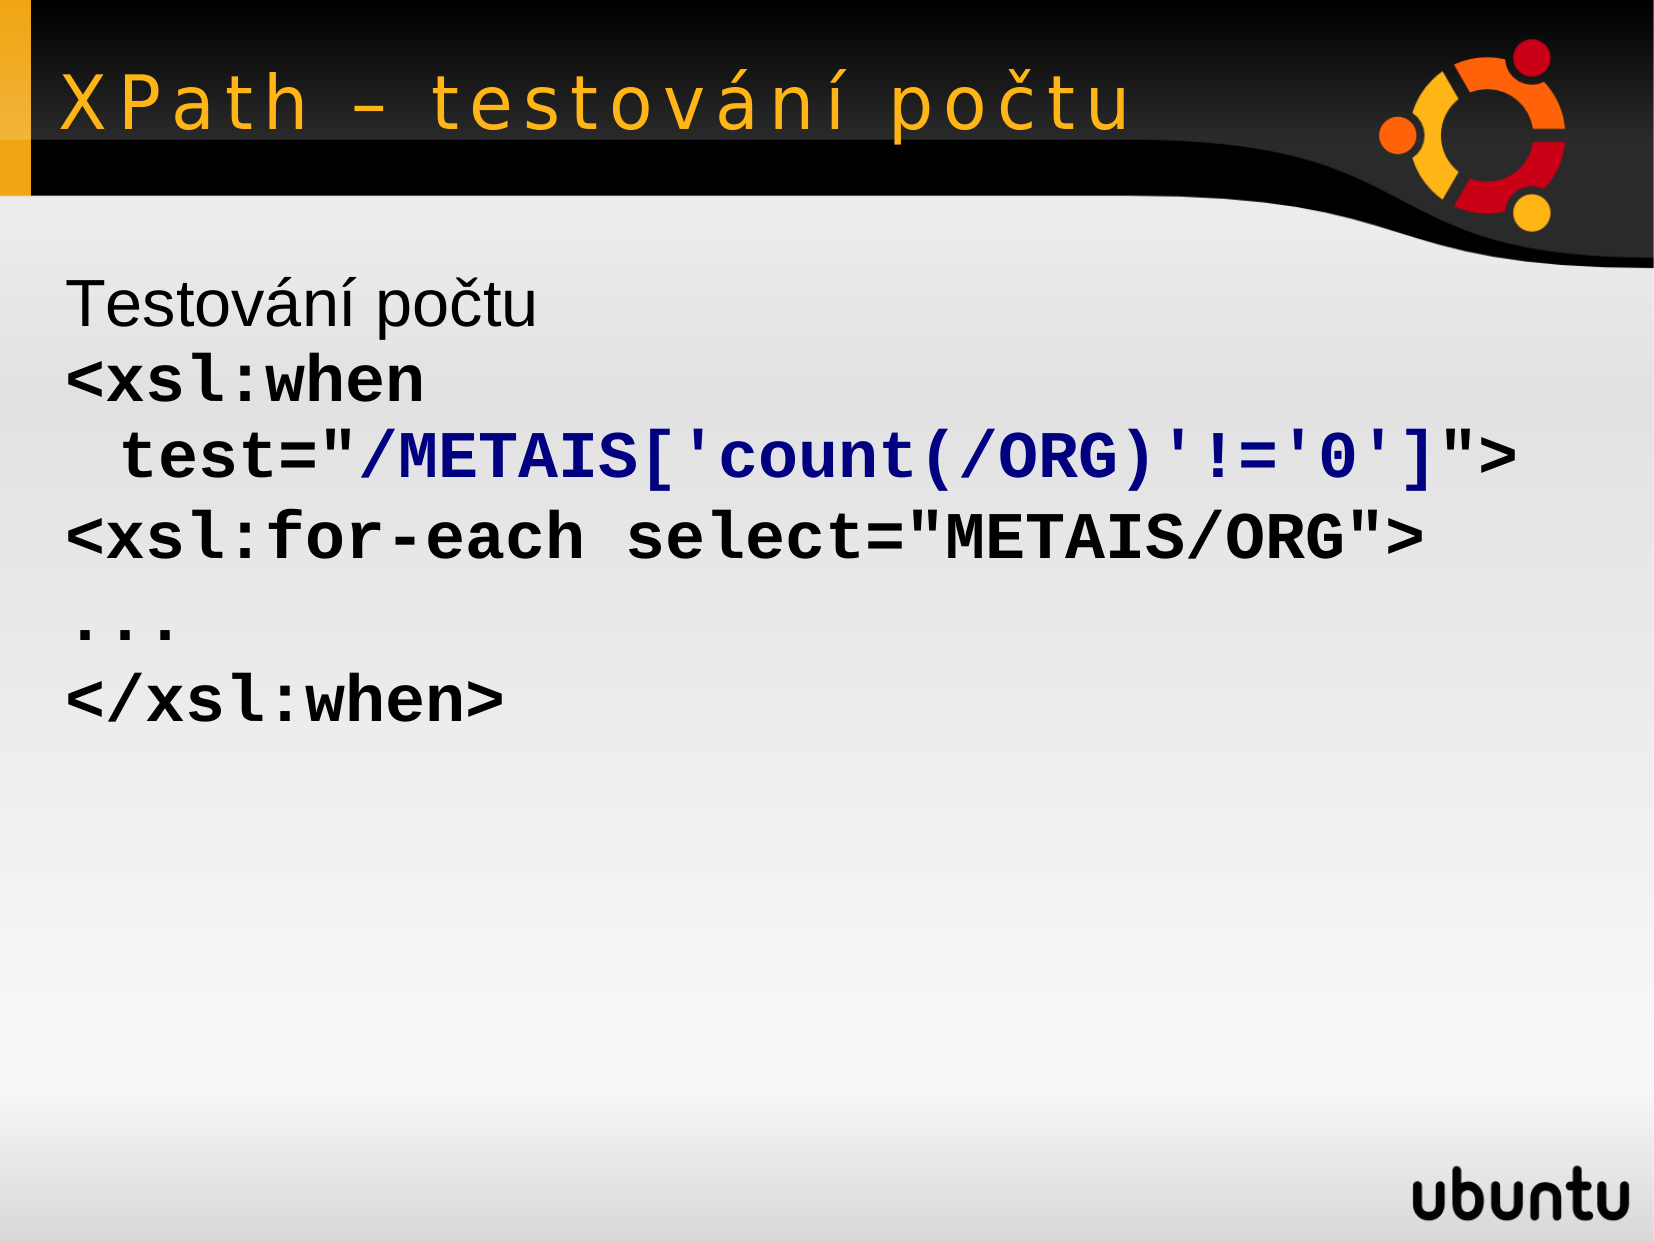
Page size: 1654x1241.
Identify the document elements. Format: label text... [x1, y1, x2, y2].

title XPath – testování počtu [59, 29, 1270, 178]
list Testování počtu <xsl:when test="/METAIS['count(/ORG)'!='0']"> <xsl:for-each select="METAIS/ORG"> ... </xsl:when> [47, 265, 1536, 1138]
picture [0, 0, 1654, 1241]
